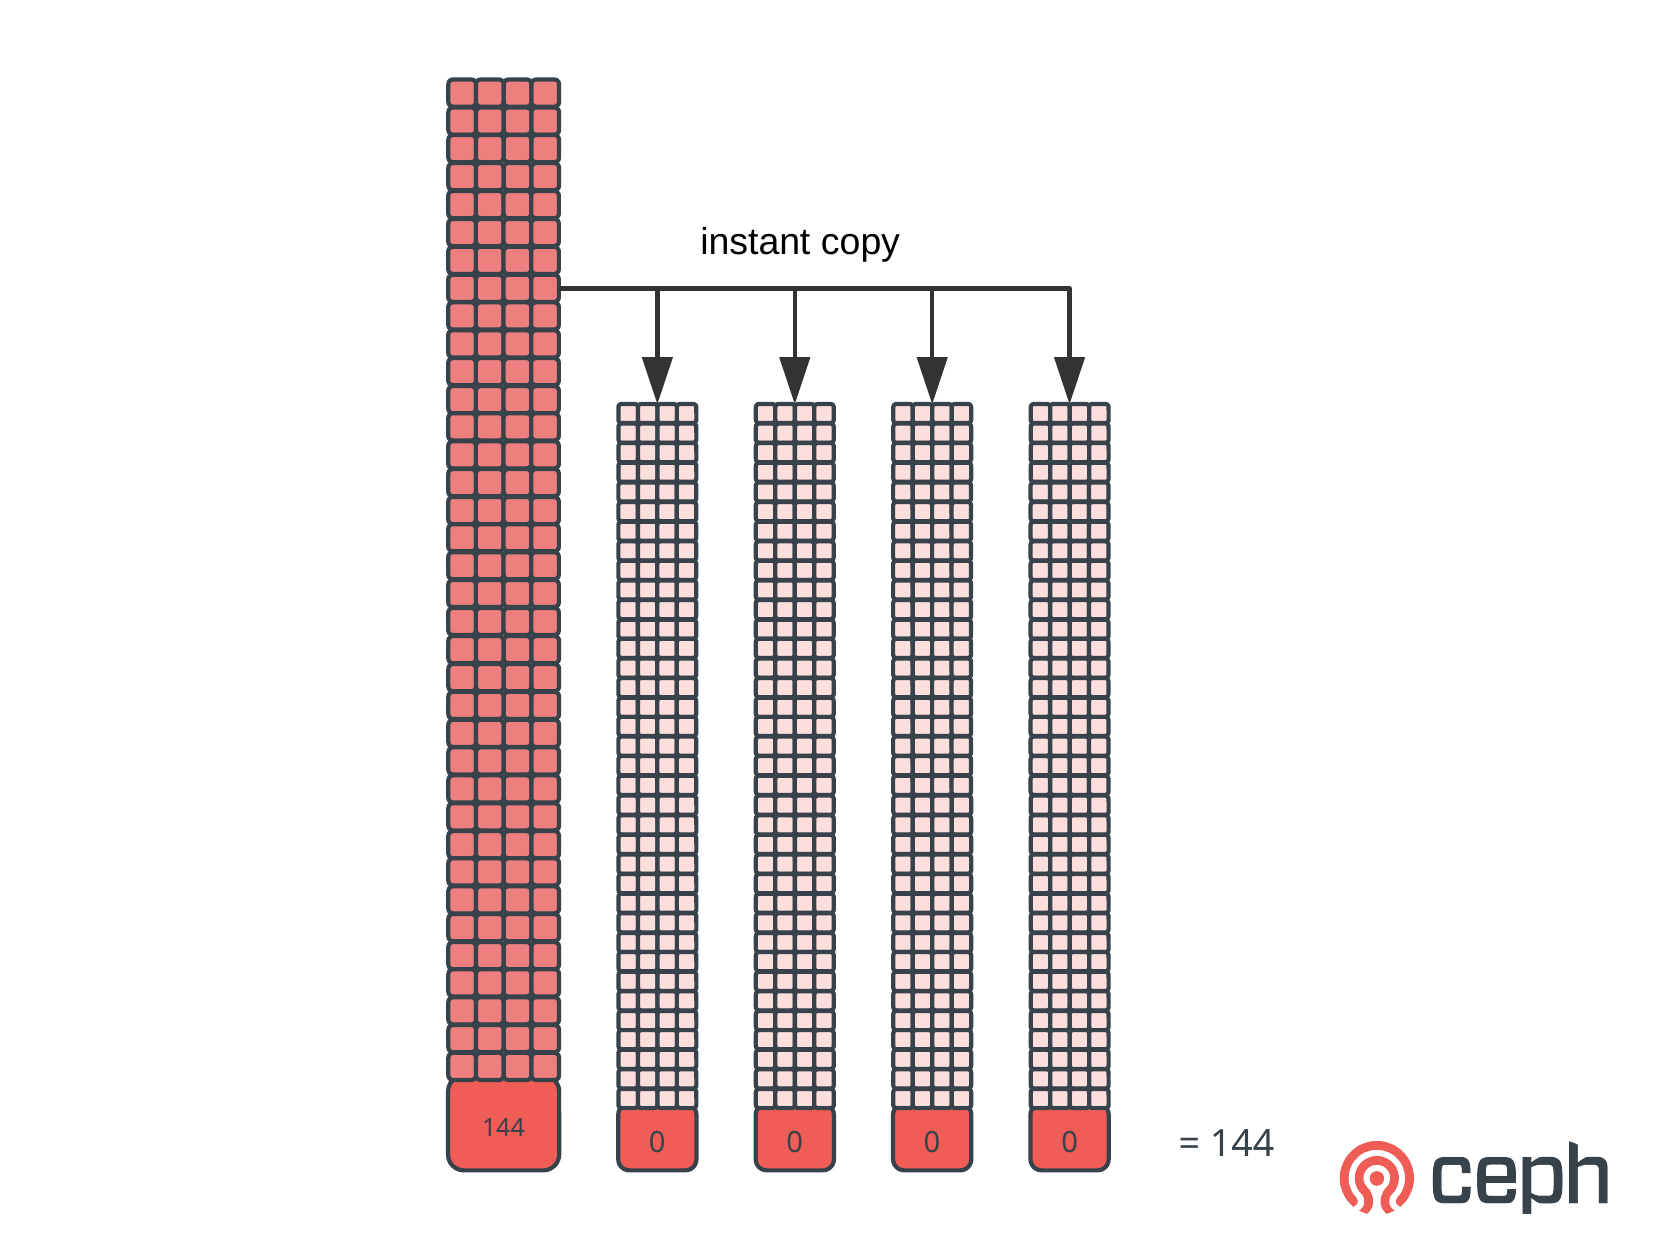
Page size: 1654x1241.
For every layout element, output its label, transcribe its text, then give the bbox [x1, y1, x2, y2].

picture [1293, 1095, 1654, 1241]
text_box instant copy [685, 213, 916, 271]
text_box 0 [755, 1107, 834, 1171]
text_box [448, 79, 560, 1081]
text_box [893, 403, 972, 1109]
text_box 0 [893, 1107, 972, 1171]
text_box [1030, 403, 1109, 1109]
text_box 144 [447, 1078, 560, 1171]
text_box = 144 [1163, 1103, 1290, 1172]
text_box [618, 403, 697, 1109]
text_box 0 [1030, 1107, 1109, 1171]
text_box 0 [618, 1107, 697, 1171]
text_box [755, 403, 834, 1109]
